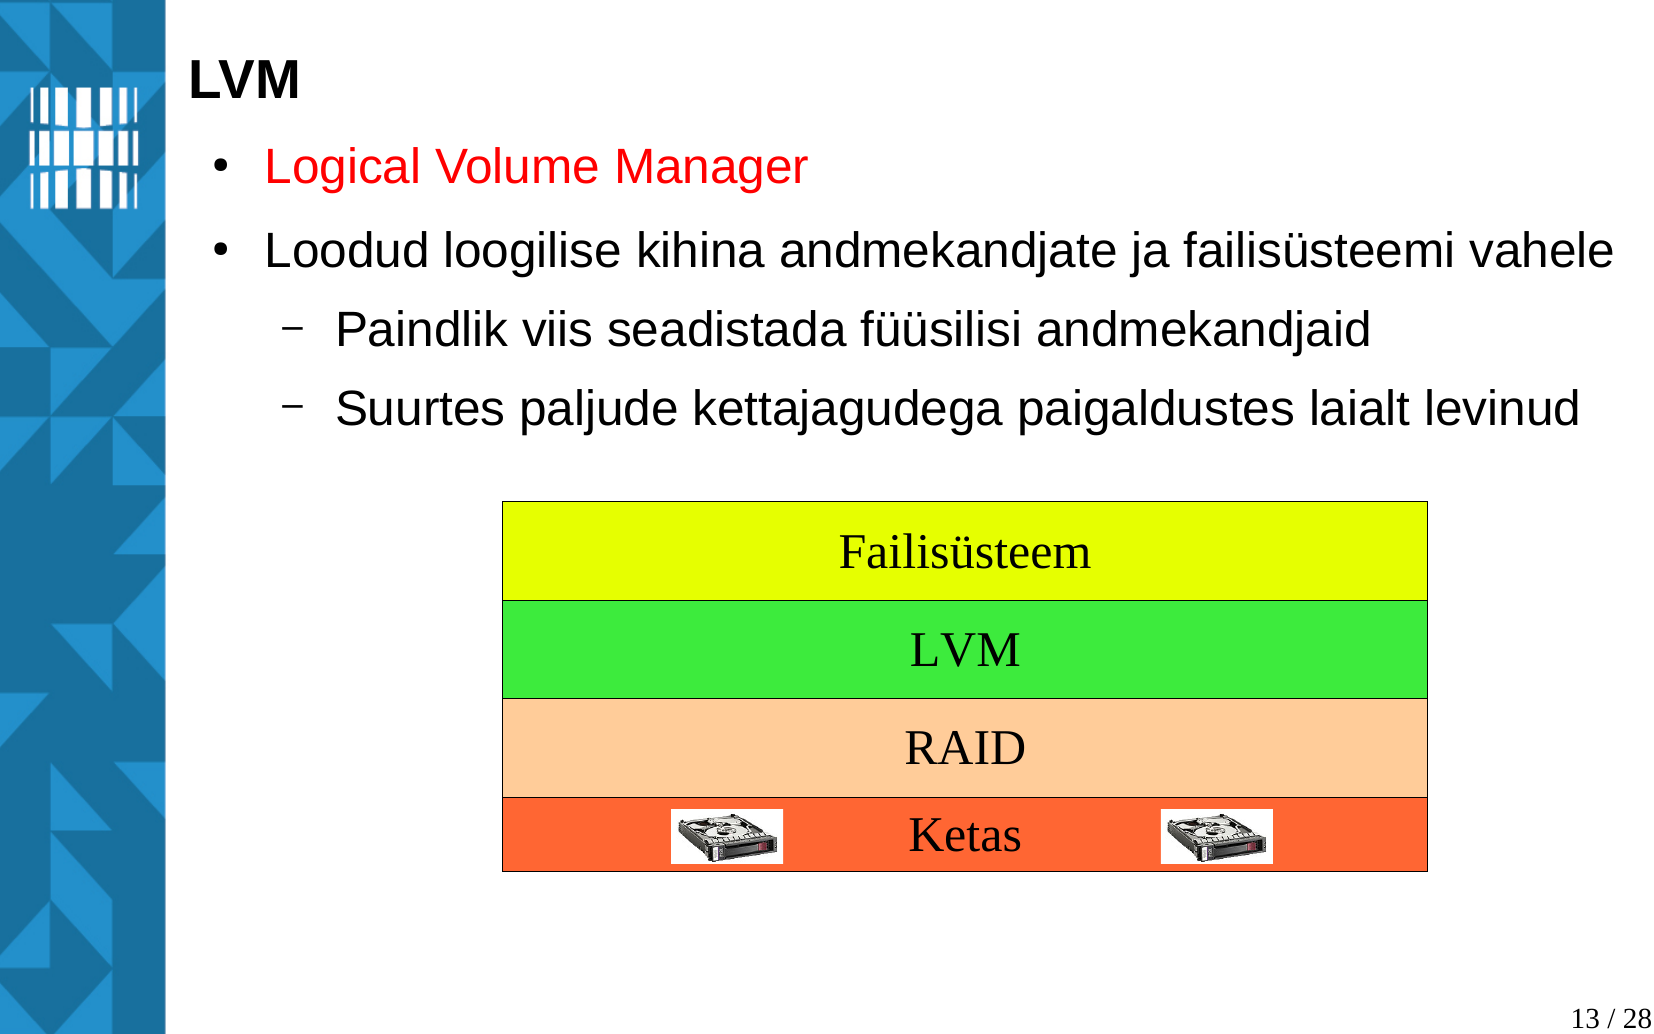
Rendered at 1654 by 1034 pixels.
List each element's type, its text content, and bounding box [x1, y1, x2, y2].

list Logical Volume Manager Loodud loogilise kihina andmekandjate ja failisüsteemi vahele Paindlik viis seadistada füüsilisi andmekandjaid Suurtes paljude kettajagudega paigaldustes laialt levinud [194, 138, 1625, 443]
text_box RAID [502, 699, 1428, 798]
picture [671, 809, 784, 864]
text_box LVM [502, 601, 1428, 699]
picture [1160, 809, 1273, 864]
text_box Ketas [502, 798, 1428, 872]
text_box Failisüsteem [502, 501, 1428, 601]
title LVM [188, 28, 1602, 131]
